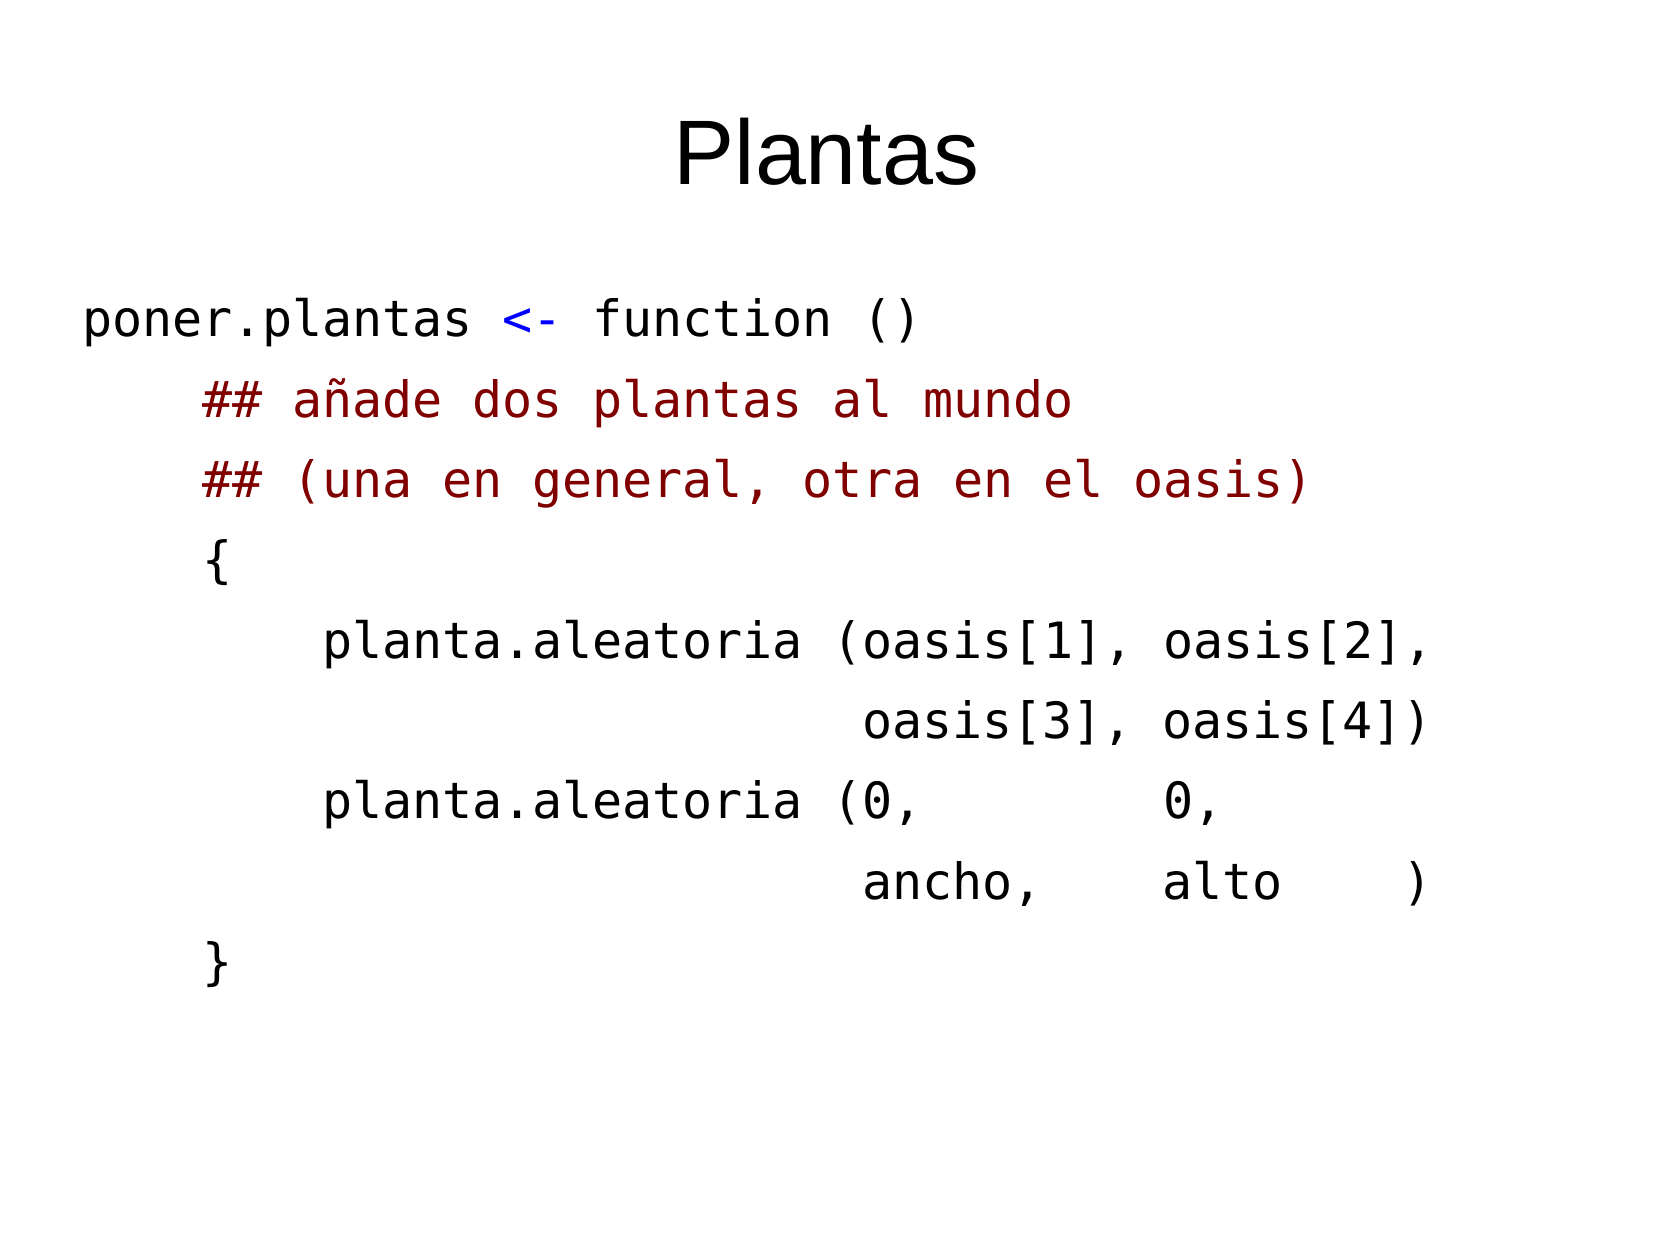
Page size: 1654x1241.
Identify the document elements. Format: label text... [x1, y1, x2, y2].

text_box [82, 290, 1571, 1010]
title Plantas [82, 49, 1571, 257]
